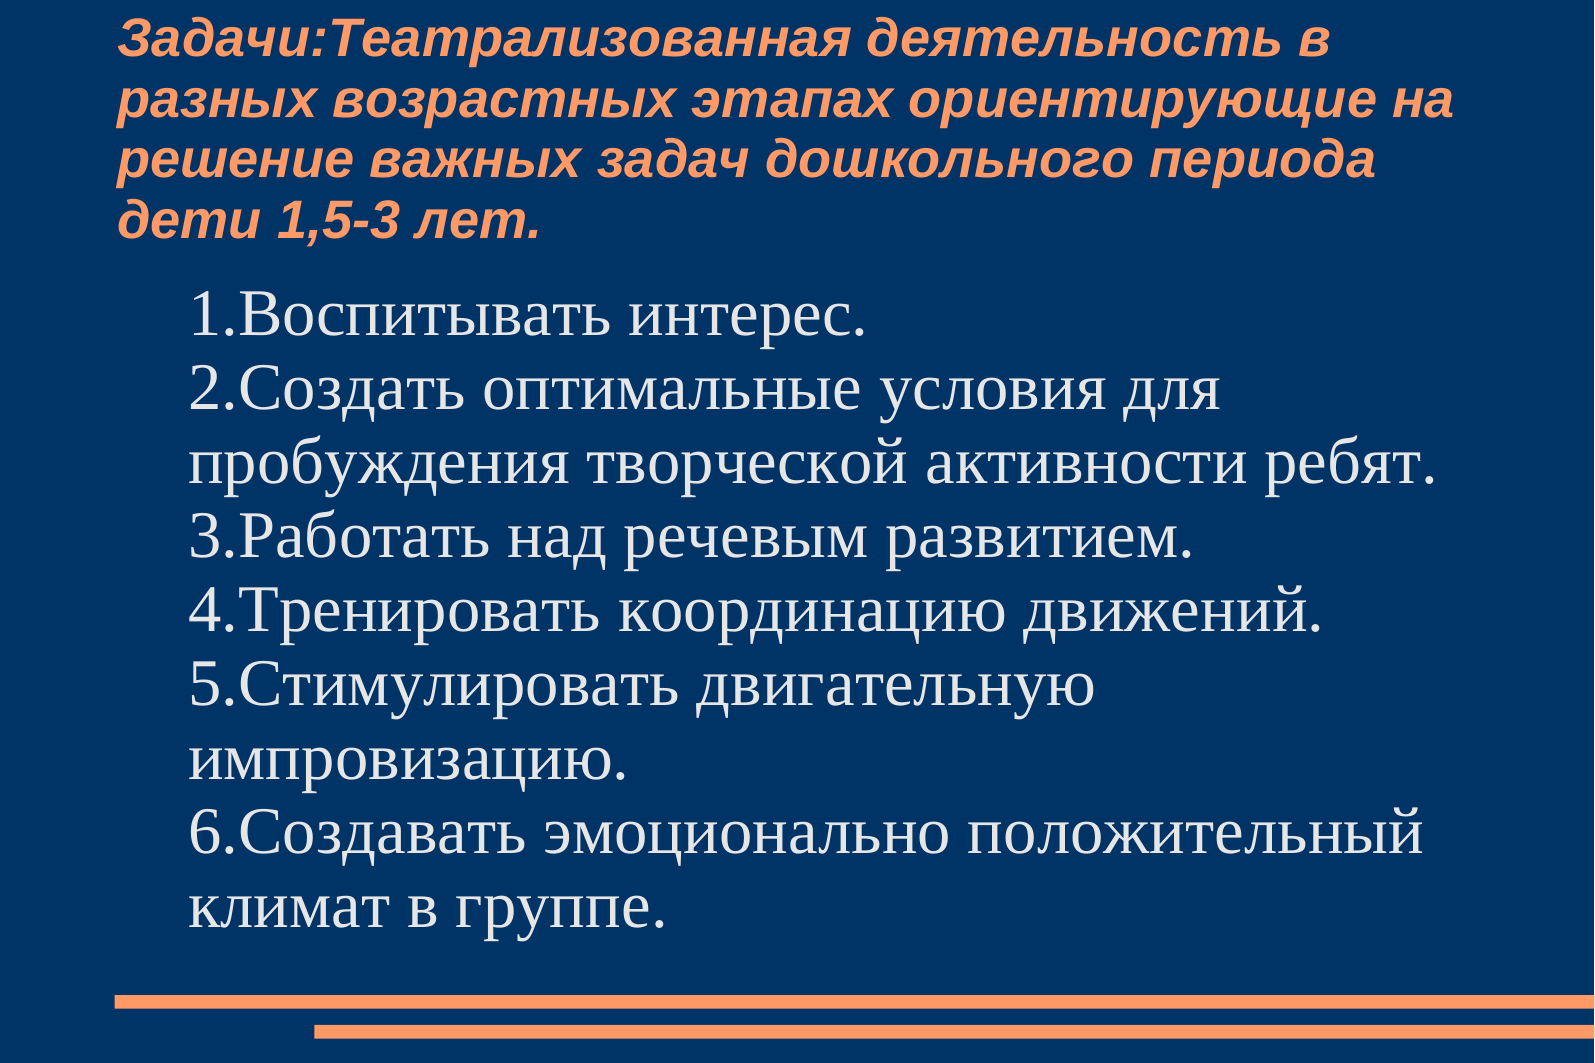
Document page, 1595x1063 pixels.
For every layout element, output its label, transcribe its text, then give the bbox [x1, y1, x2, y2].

list 1.Воспитывать интерес. 2.Создать оптимальные условия для пробуждения творческой активности ребят. 3.Работать над речевым развитием. 4.Тренировать координацию движений. 5.Стимулировать двигательную импровизацию. 6.Создавать эмоционально положительный климат в группе. [117, 276, 1505, 971]
title Задачи:Театрализованная деятельность в разных возрастных этапах ориентирующие на решение важных задач дошкольного периода дети 1,5-3 лет. [117, 5, 1479, 252]
